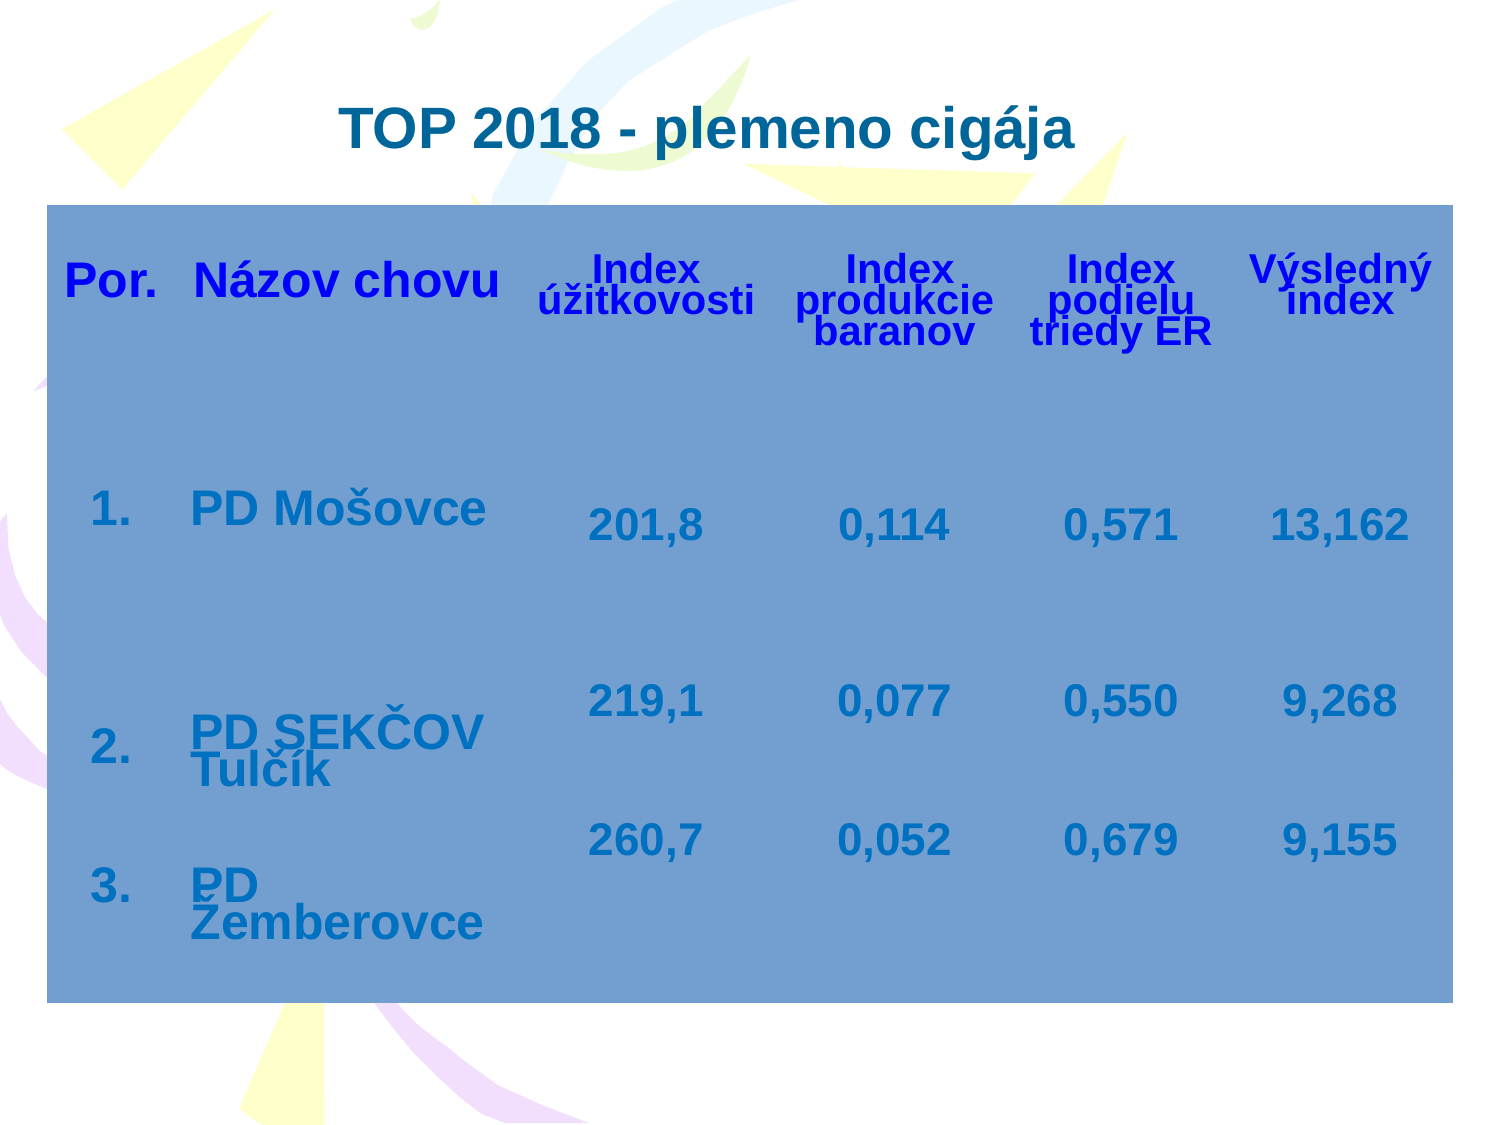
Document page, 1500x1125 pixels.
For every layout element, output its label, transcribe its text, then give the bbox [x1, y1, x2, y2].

table_cell 0,571 [1015, 396, 1228, 671]
table_cell 0,077 [774, 671, 1015, 810]
table_header Index úžitkovosti [519, 205, 774, 396]
table_cell 2. [47, 671, 176, 810]
table_cell 201,8 [519, 396, 774, 671]
table_header Por. [47, 205, 176, 396]
table_cell 9,155 [1228, 810, 1453, 1003]
table_cell 0,550 [1015, 671, 1228, 810]
table_cell PD SEKČOV Tulčík [176, 671, 519, 810]
table_cell 0,114 [774, 396, 1015, 671]
table_cell 260,7 [519, 810, 774, 1003]
table_cell 9,268 [1228, 671, 1453, 810]
table_header Názov chovu [176, 205, 519, 396]
table_cell PD Mošovce [176, 396, 519, 671]
table_cell 0,052 [774, 810, 1015, 1003]
table_cell PD Žemberovce [176, 810, 519, 1003]
table_cell 219,1 [519, 671, 774, 810]
table_header Výsledný index [1228, 205, 1453, 396]
table_cell 0,679 [1015, 810, 1228, 1003]
table_header Index produkcie baranov [774, 205, 1015, 396]
table_cell 1. [47, 396, 176, 671]
table_cell 3. [47, 810, 176, 1003]
table_cell 13,162 [1228, 396, 1453, 671]
text_box TOP 2018 - plemeno cigája [210, 82, 1204, 168]
table_header Index podielu triedy ER [1015, 205, 1228, 396]
